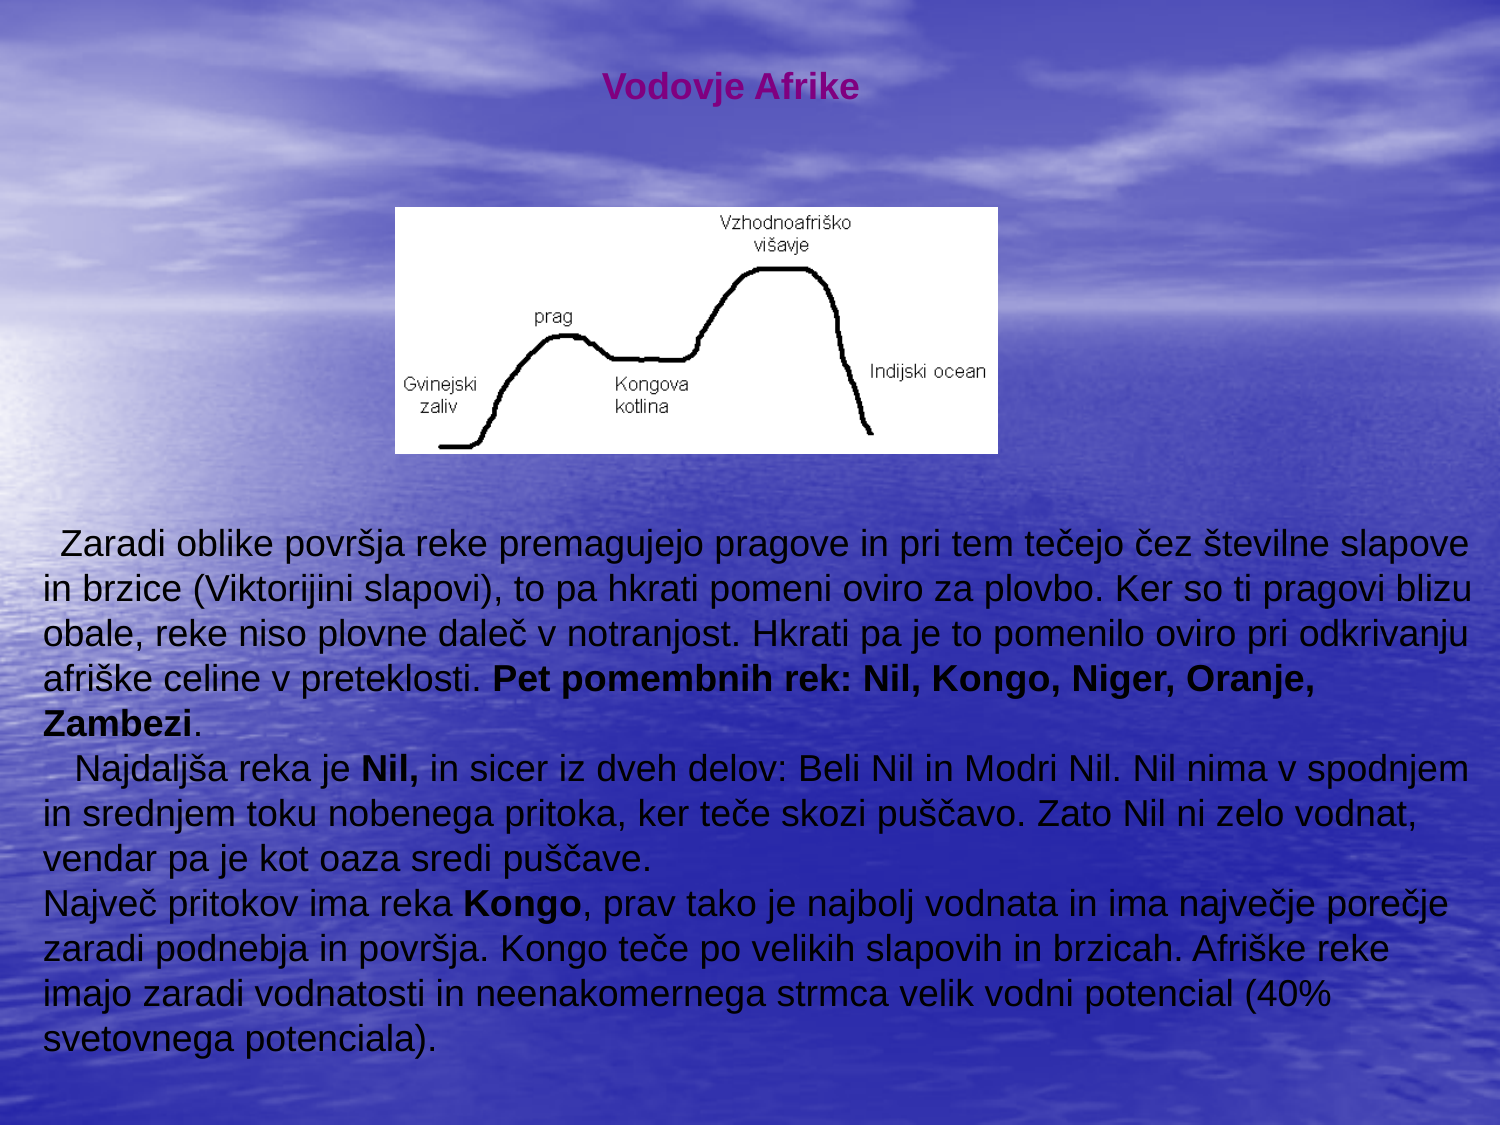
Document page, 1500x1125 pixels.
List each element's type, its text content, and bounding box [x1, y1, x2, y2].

picture [0, 0, 1500, 1125]
text_box Zaradi oblike površja reke premagujejo pragove in pri tem tečejo čez številne slapove in brzice (Viktorijini slapovi), to pa hkrati pomeni oviro za plovbo. Ker so ti pragovi blizu obale, reke niso plovne daleč v notranjost. Hkrati pa je to pomenilo oviro pri odkrivanju afriške celine v preteklosti. Pet pomembnih rek: Nil, Kongo, Niger, Oranje, Zambezi. Najdaljša reka je Nil, in sicer iz dveh delov: Beli Nil in Modri Nil. Nil nima v spodnjem in srednjem toku nobenega pritoka, ker teče skozi puščavo. Zato Nil ni zelo vodnat, vendar pa je kot oaza sredi puščave. Največ pritokov ima reka Kongo, prav tako je najbolj vodnata in ima največje porečje zaradi podnebja in površja. Kongo teče po velikih slapovih in brzicah. Afriške reke imajo zaradi vodnatosti in neenakomernega strmca velik vodni potencial (40% svetovnega potenciala). [28, 511, 1500, 1112]
text_box Vodovje Afrike [587, 49, 875, 159]
